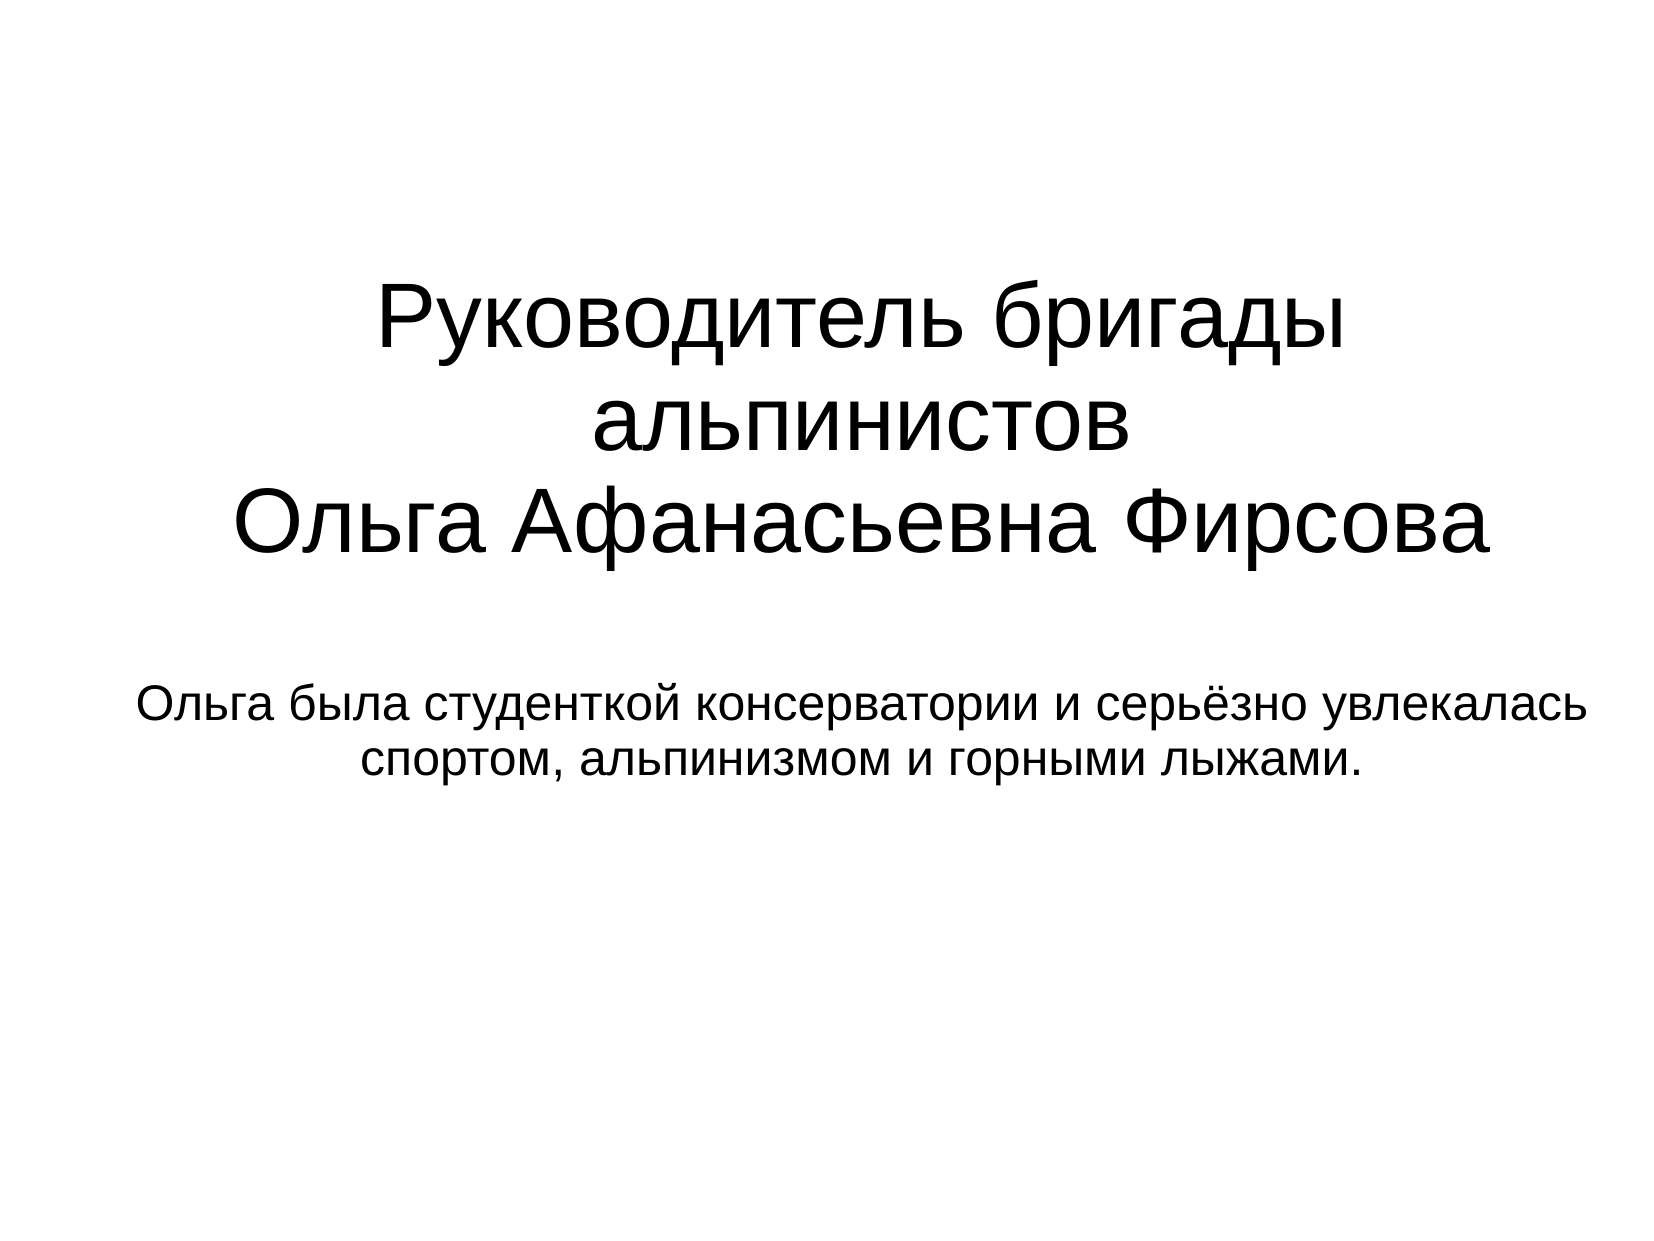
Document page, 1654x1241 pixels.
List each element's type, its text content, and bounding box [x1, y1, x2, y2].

title Руководитель бригады альпинистов Ольга Афанасьевна Фирсова Ольга была студенткой консерватории и серьёзно увлекалась спортом, альпинизмом и горными лыжами. [118, 70, 1607, 981]
